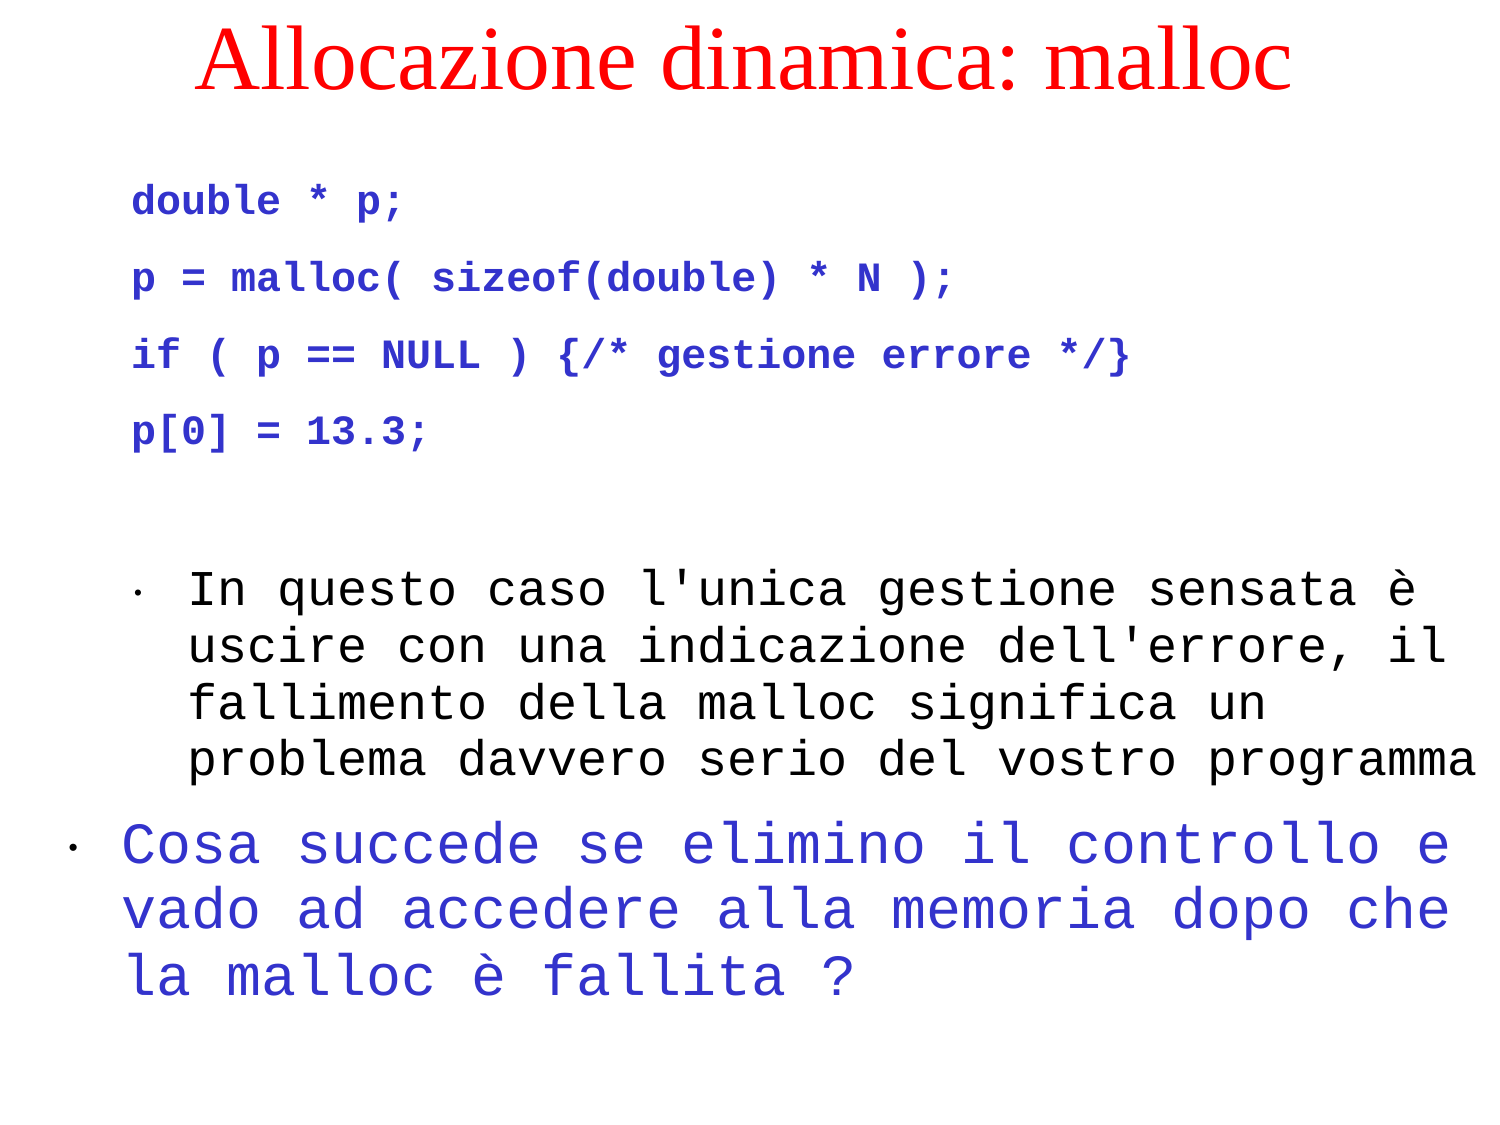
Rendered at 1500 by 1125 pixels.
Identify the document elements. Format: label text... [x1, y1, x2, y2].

list double * p; p = malloc( sizeof(double) * N ); if ( p == NULL ) {/* gestione errore */} p[0] = 13.3; In questo caso l'unica gestione sensata è uscire con una indicazione dell'errore, il fallimento della malloc significa un problema davvero serio del vostro programma Cosa succede se elimino il controllo e vado ad accedere alla memoria dopo che la malloc è fallita ? [41, 172, 1500, 1071]
title Allocazione dinamica: malloc [107, 0, 1383, 172]
